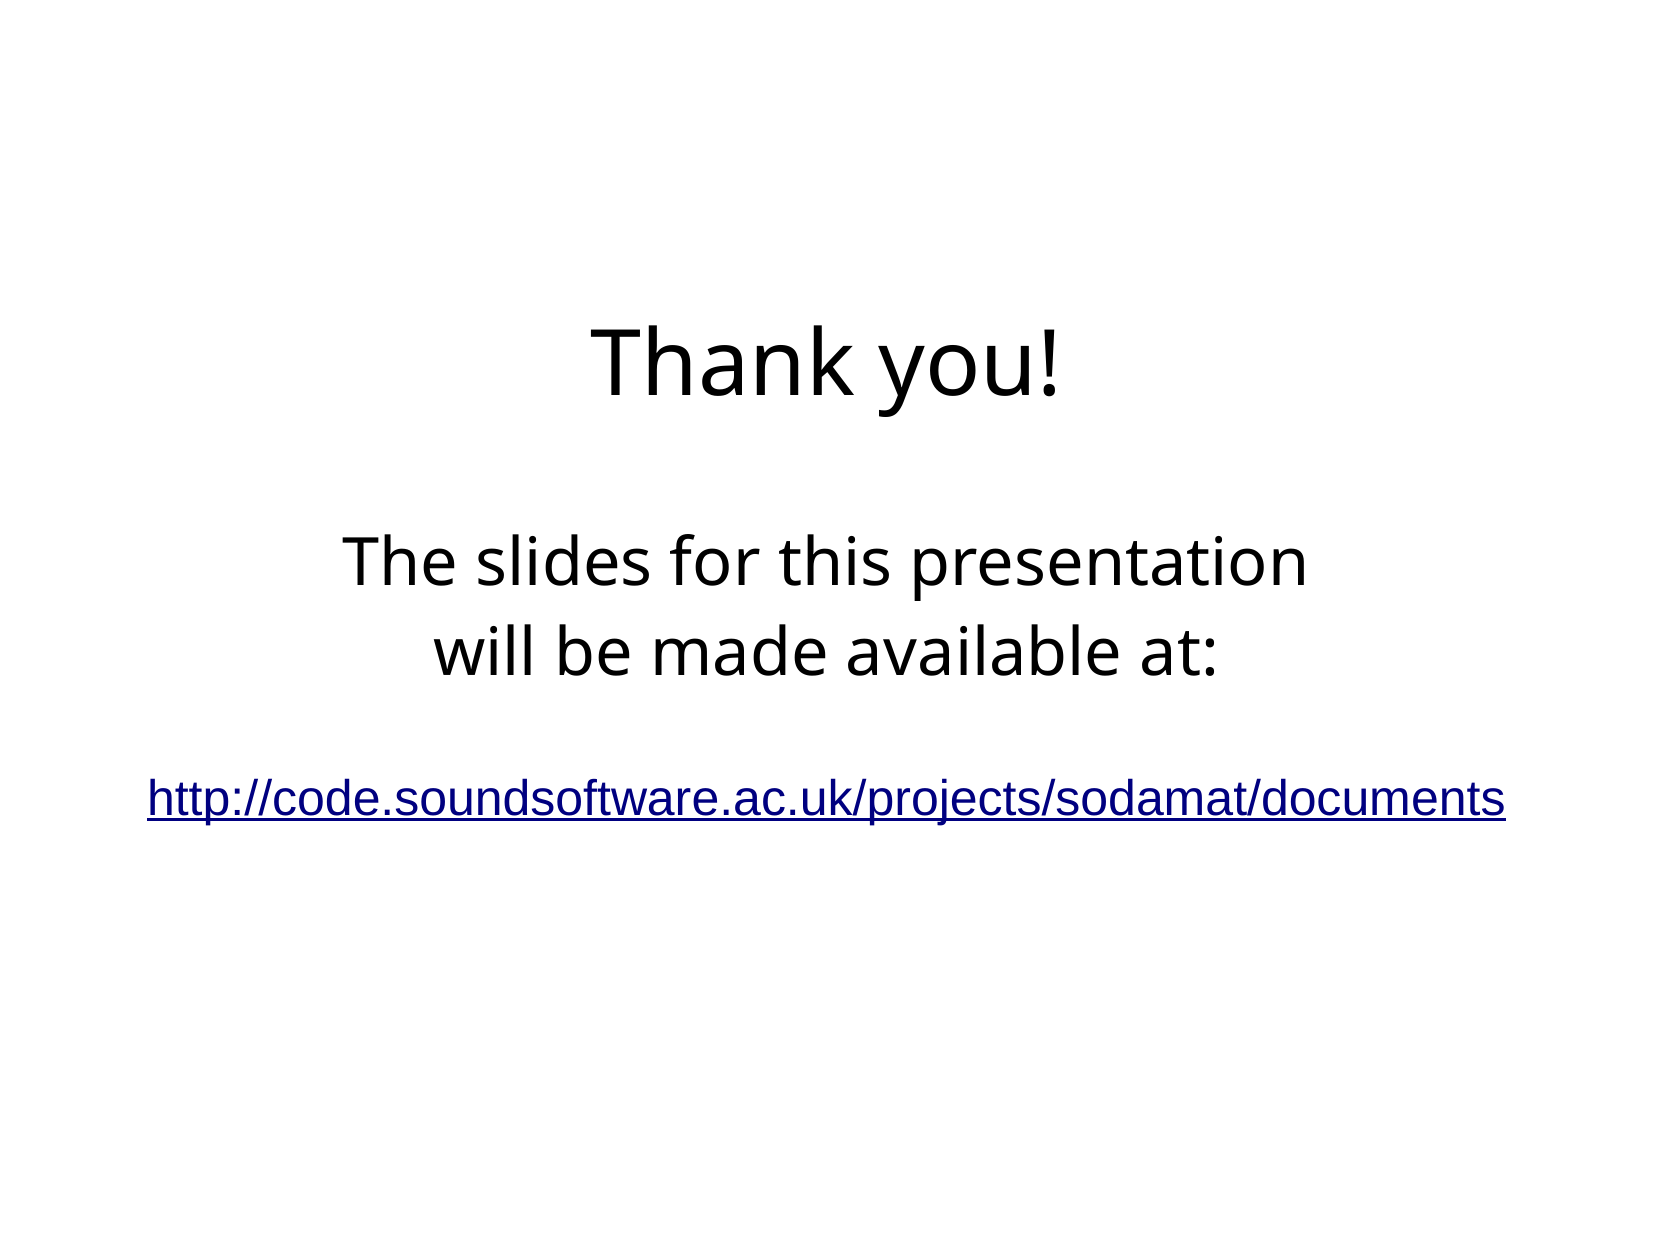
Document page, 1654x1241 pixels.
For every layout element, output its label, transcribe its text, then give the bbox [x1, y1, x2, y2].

subtitle Thank you! The slides for this presentation will be made available at: http://code.soundsoftware.ac.uk/projects/sodamat/documents [82, 49, 1571, 1205]
